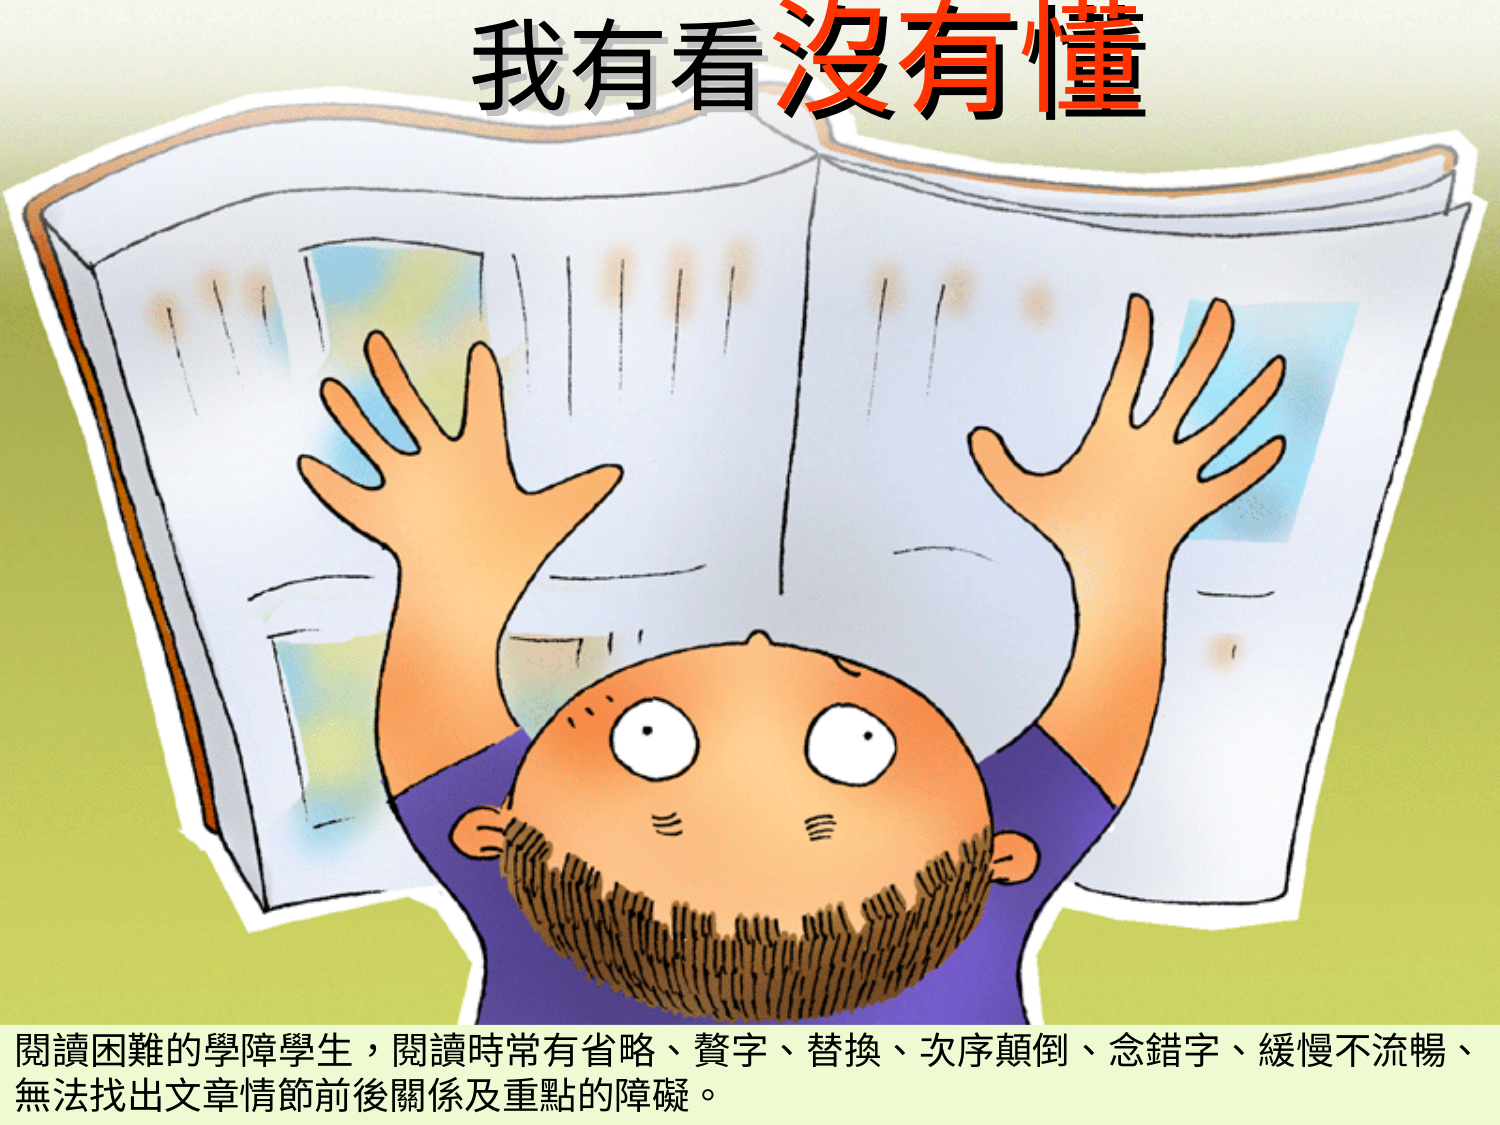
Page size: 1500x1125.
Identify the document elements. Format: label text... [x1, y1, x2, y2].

subtitle 閱讀困難的學障學生，閱讀時常有省略、贅字、替換、次序顛倒、念錯字、緩慢不流暢、無法找出文章情節前後關係及重點的障礙。 [0, 1024, 1500, 1125]
picture [0, 0, 1500, 1024]
title 我有看沒有懂 [337, 0, 1176, 138]
